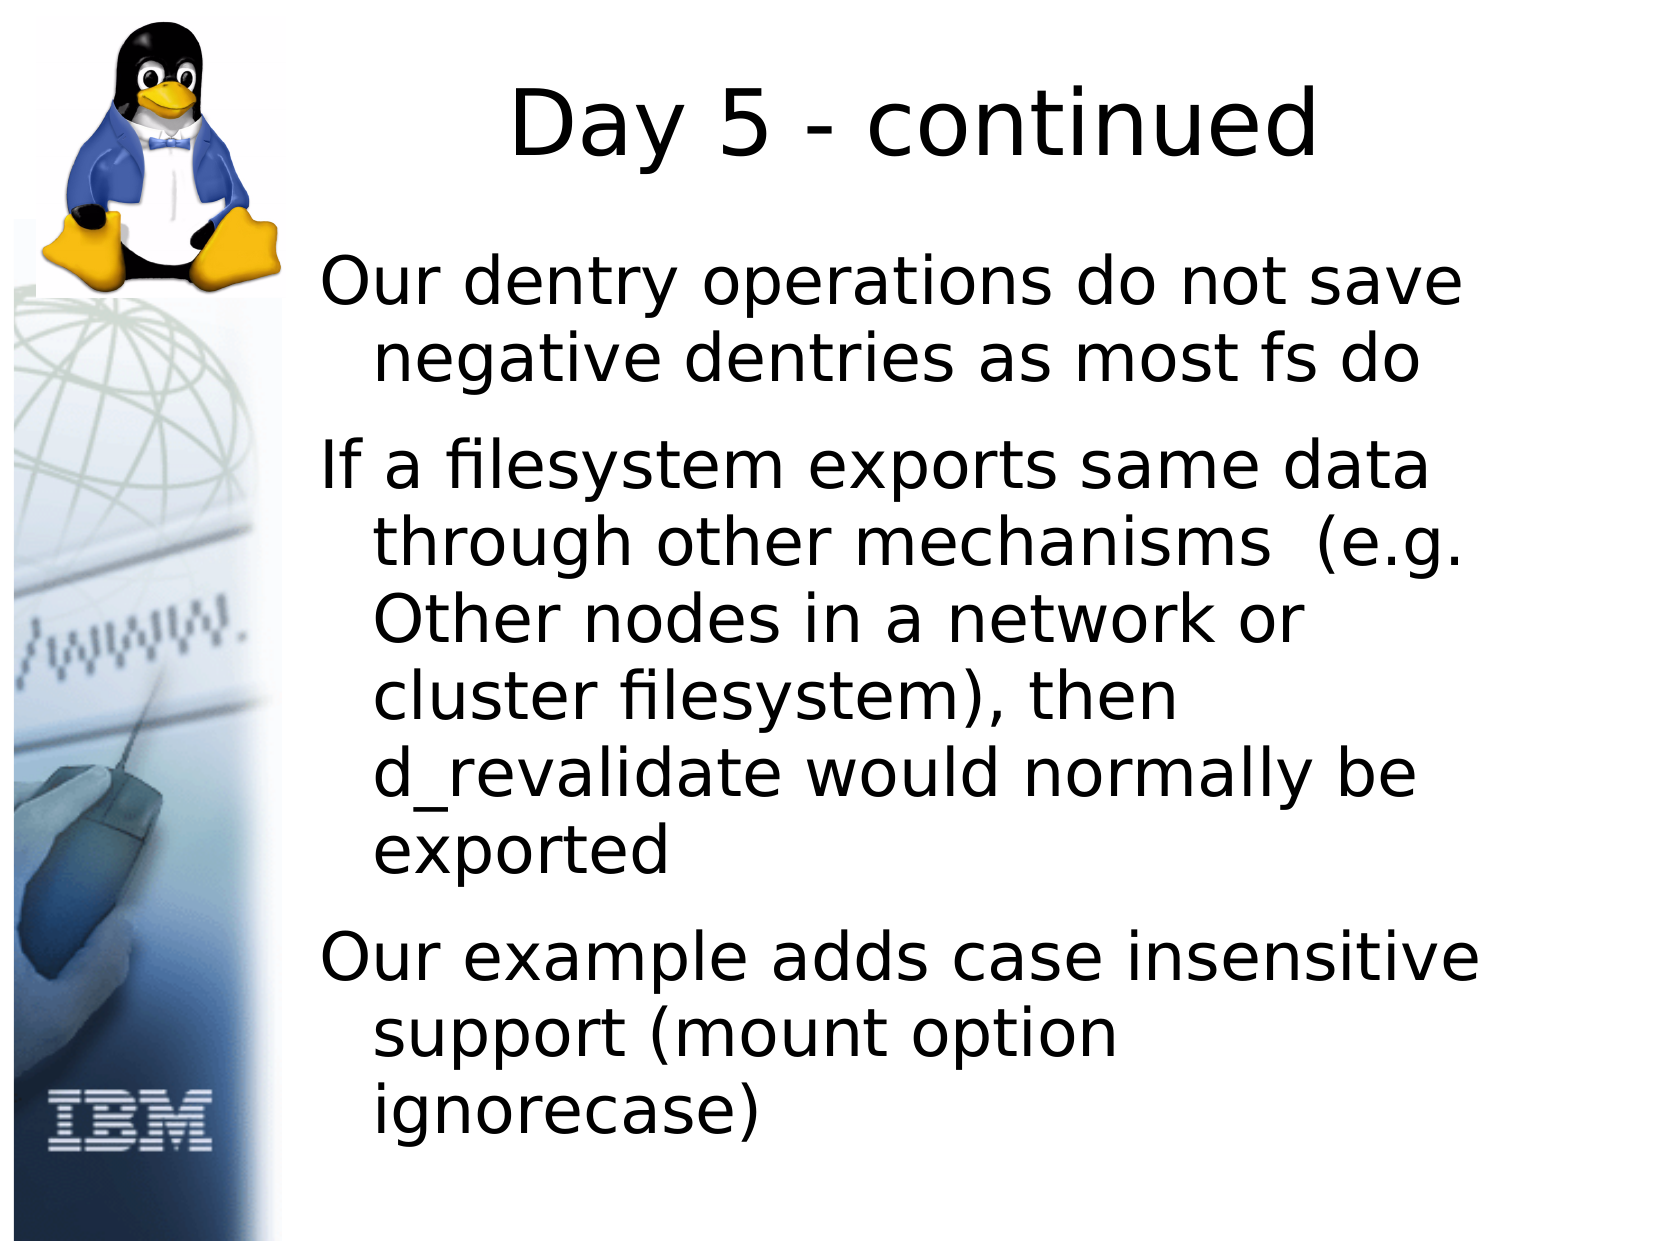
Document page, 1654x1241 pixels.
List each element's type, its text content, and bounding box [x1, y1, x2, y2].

title Day 5 - continued [301, 39, 1528, 209]
list Our dentry operations do not save negative dentries as most fs do If a filesystem exports same data through other mechanisms (e.g. Other nodes in a network or cluster filesystem), then d_revalidate would normally be exported Our example adds case insensitive support (mount option ignorecase) [301, 243, 1520, 1182]
